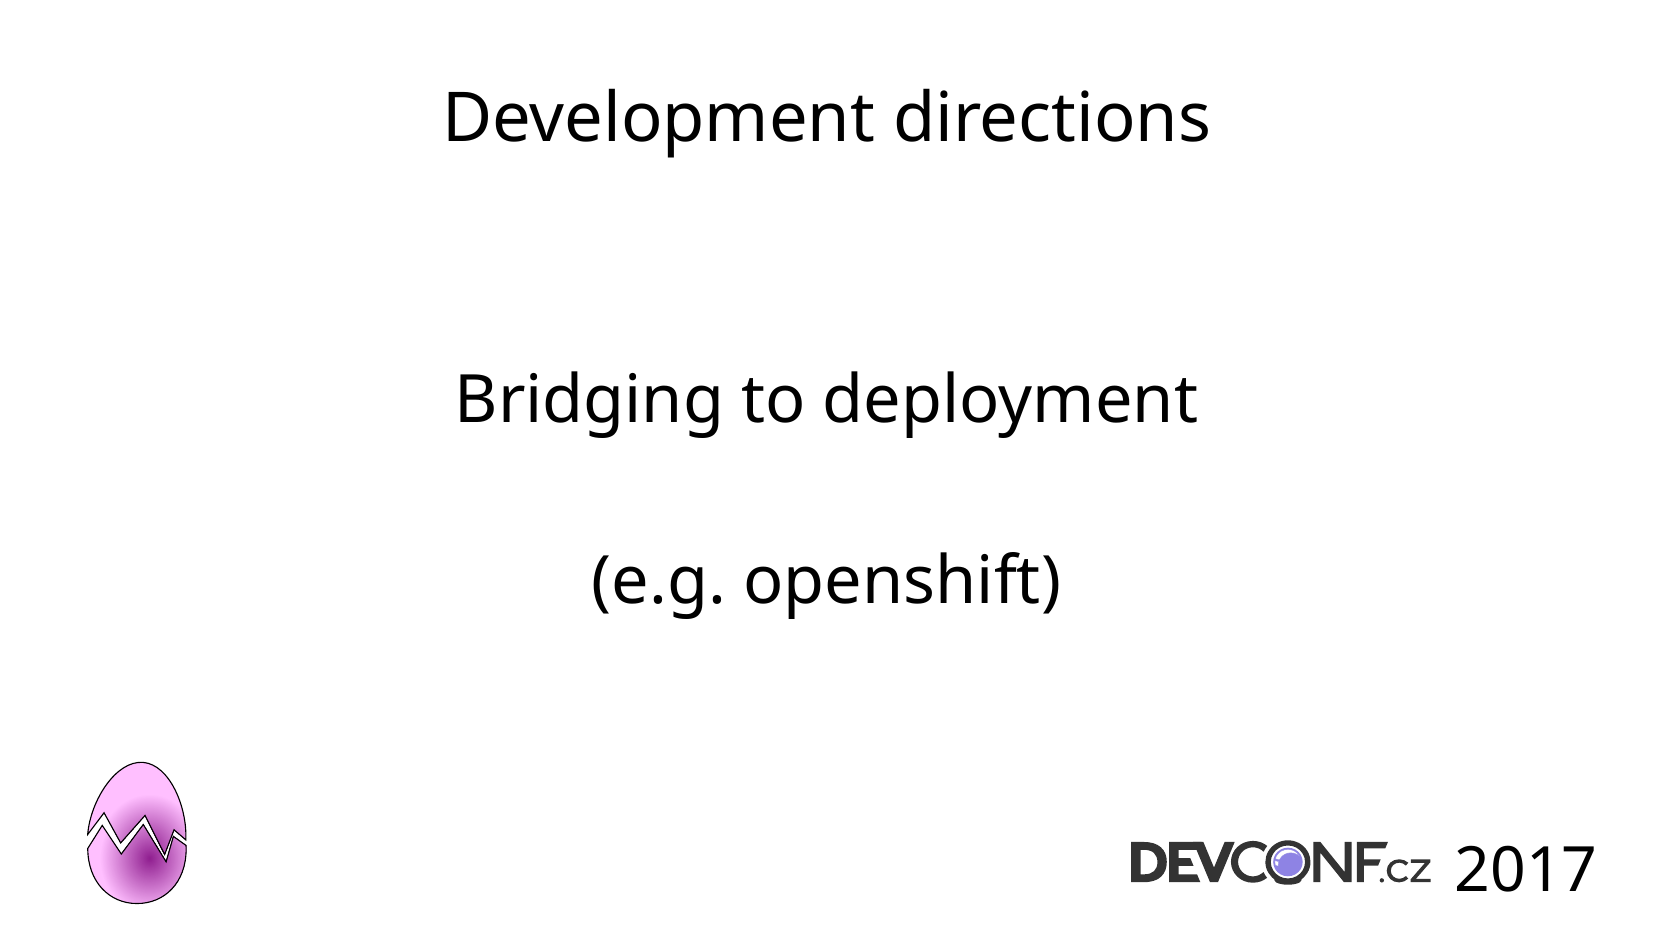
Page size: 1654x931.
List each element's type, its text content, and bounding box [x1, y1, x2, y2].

subtitle Bridging to deployment (e.g. openshift) [82, 217, 1571, 758]
title Development directions [82, 37, 1571, 193]
